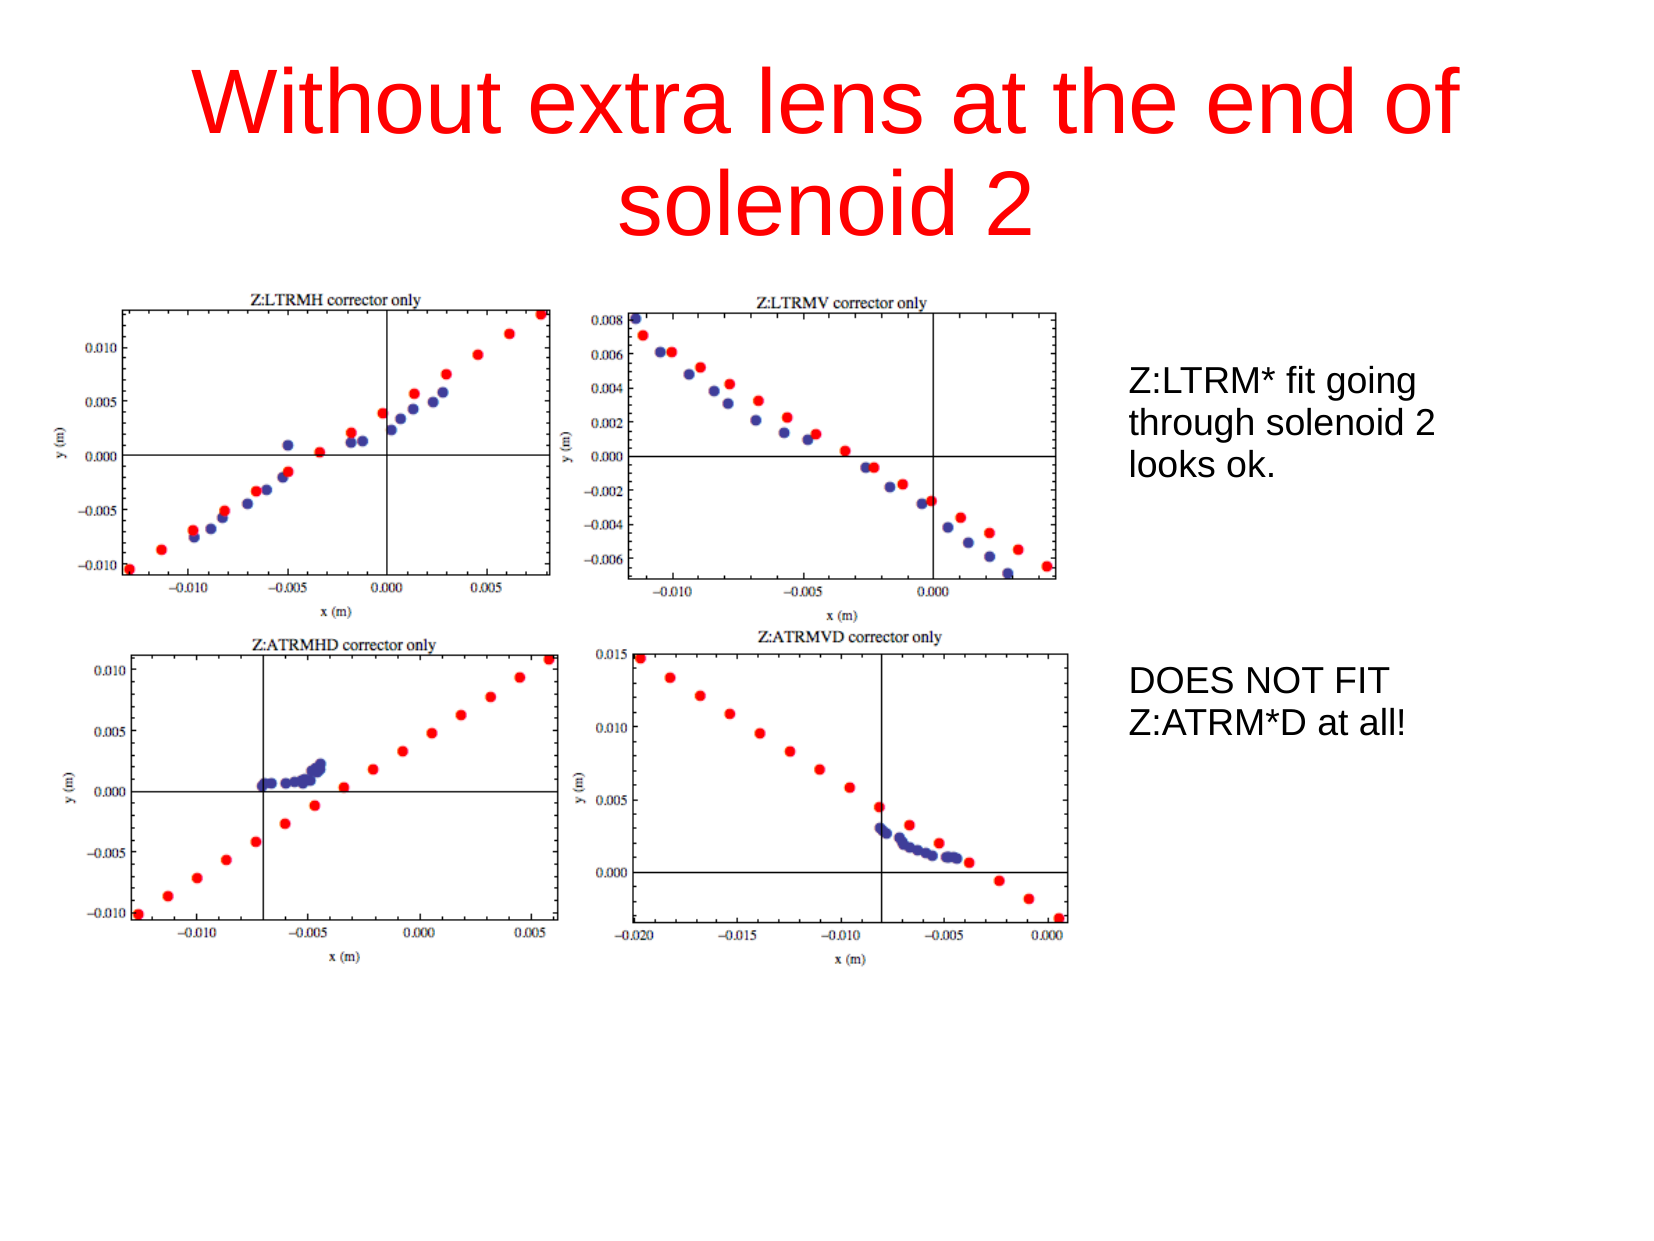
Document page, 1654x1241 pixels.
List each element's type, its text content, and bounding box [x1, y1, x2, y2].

text_box DOES NOT FIT Z:ATRM*D at all! [1113, 652, 1519, 752]
picture [60, 638, 560, 964]
picture [570, 630, 1070, 968]
picture [51, 293, 552, 619]
picture [557, 296, 1058, 623]
text_box Z:LTRM* fit going through solenoid 2 looks ok. [1113, 352, 1542, 494]
title Without extra lens at the end of solenoid 2 [82, 49, 1571, 257]
